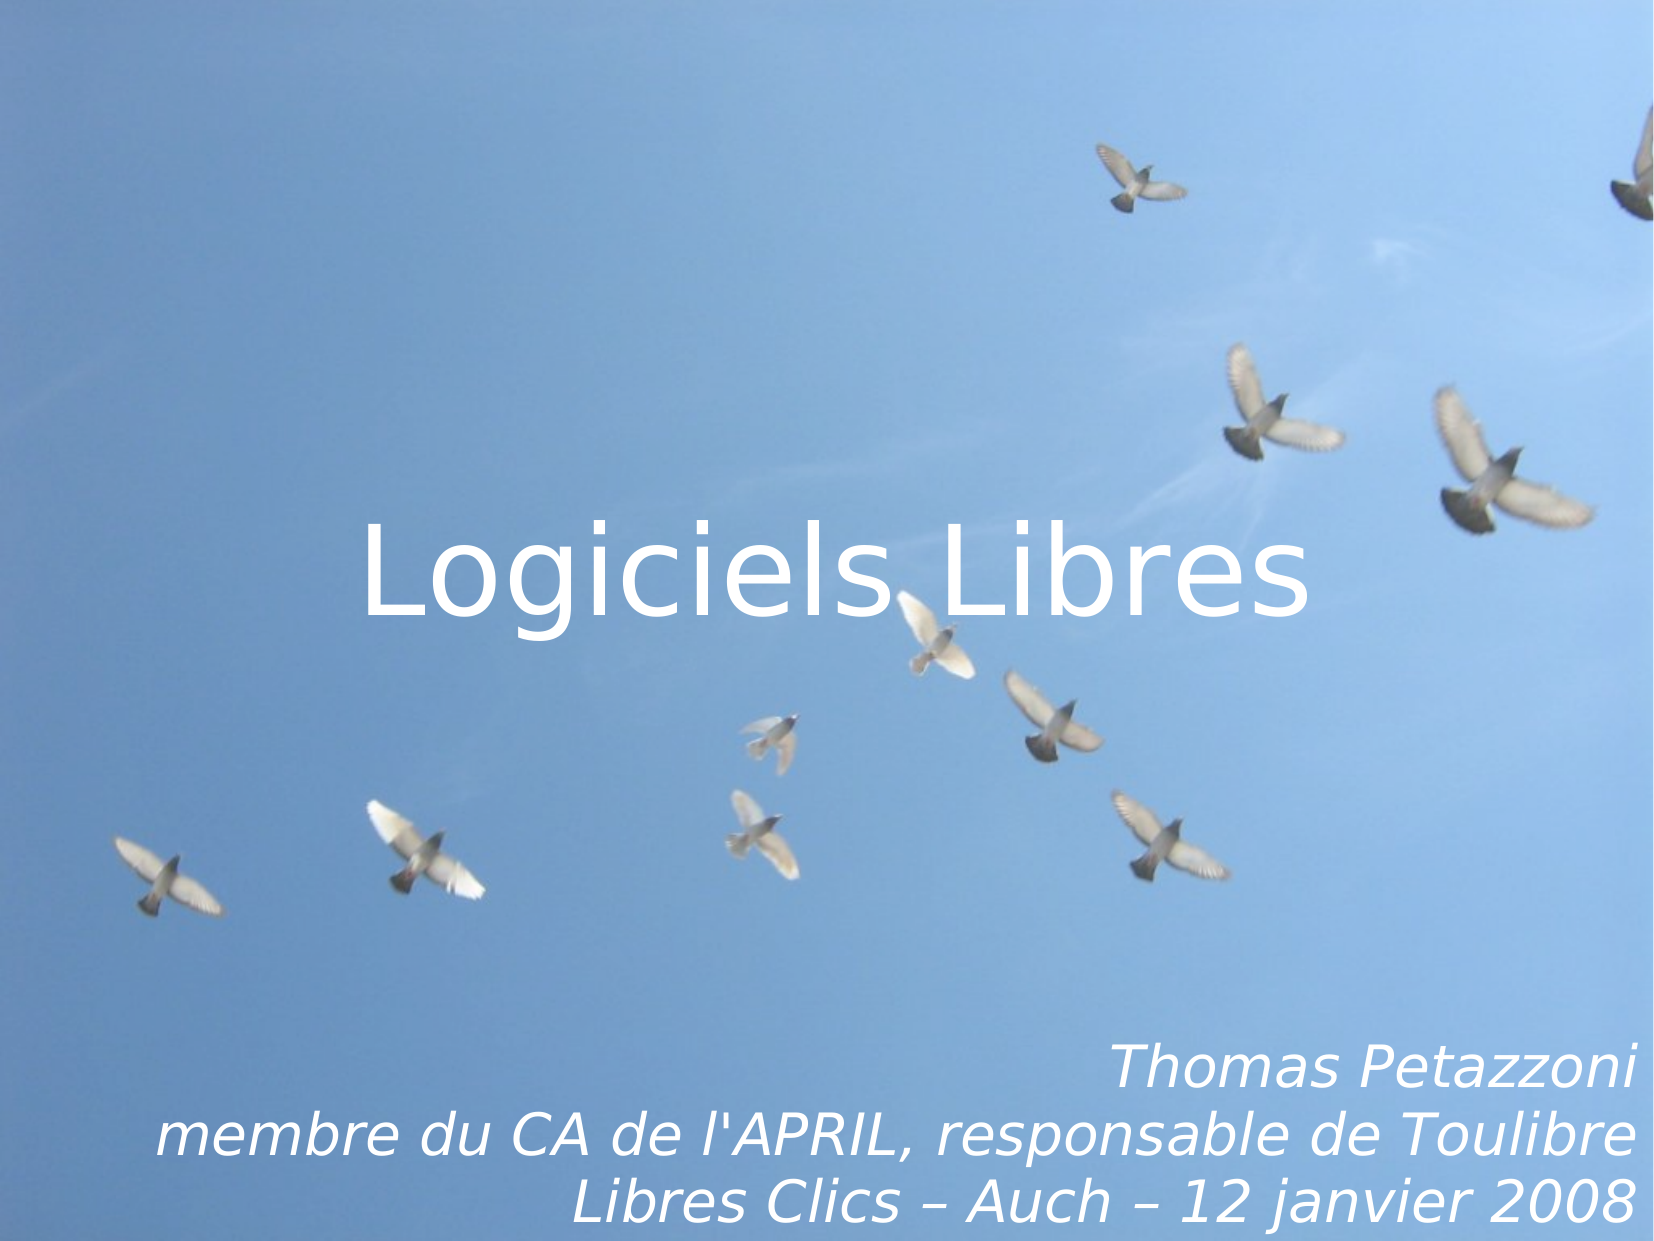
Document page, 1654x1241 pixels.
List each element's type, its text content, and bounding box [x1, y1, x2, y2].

picture [0, 0, 1654, 1241]
subtitle Logiciels Libres [91, 170, 1580, 975]
text_box Thomas Petazzoni membre du CA de l'APRIL, responsable de Toulibre Libres Clics – Auch – 12 janvier 2008 [150, 1033, 1639, 1237]
